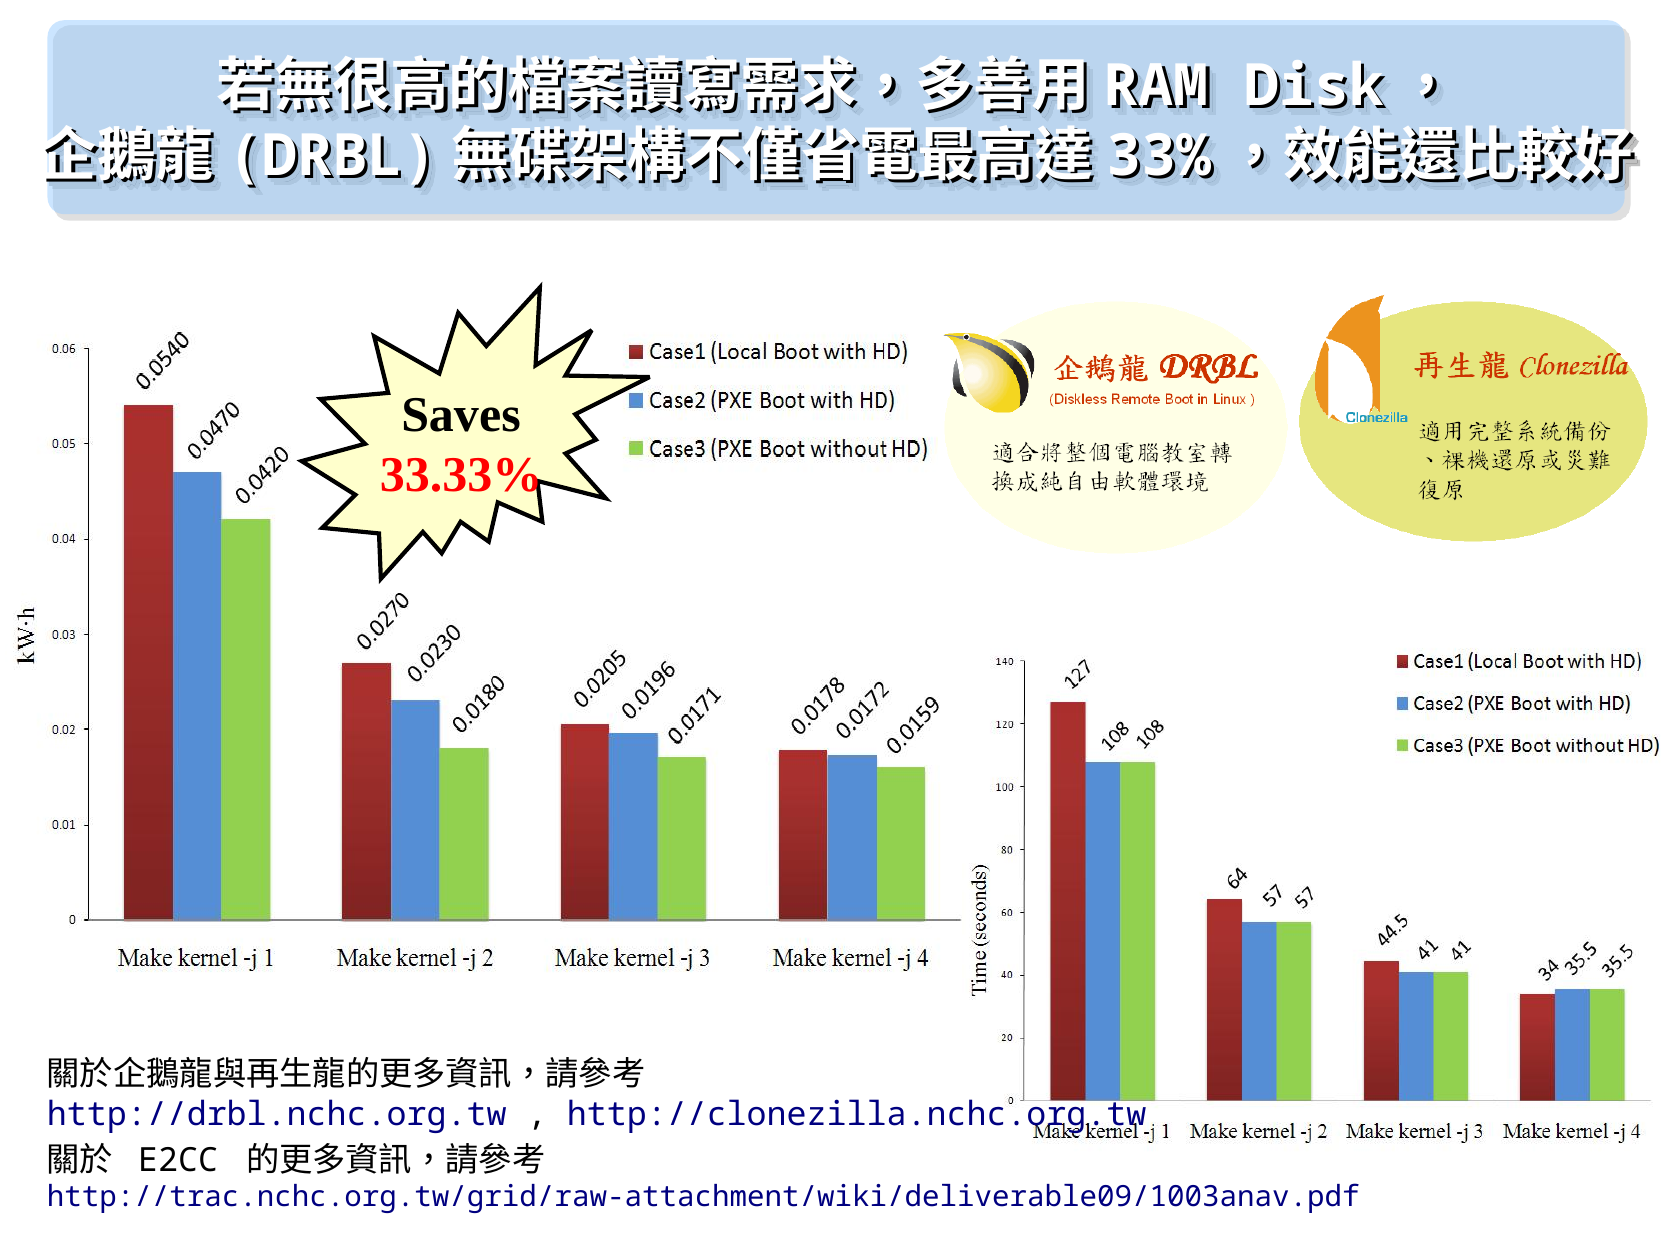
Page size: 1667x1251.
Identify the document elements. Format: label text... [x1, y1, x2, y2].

text_box [374, 287, 650, 499]
text_box Saves 33.33% [364, 373, 558, 509]
text_box [513, 509, 543, 522]
text_box [320, 395, 364, 443]
text_box 若無很高的檔案讀寫需求，多善用RAM Disk， 企鵝龍(DRBL)無碟架構不僅省電最高達33%，效能還比較好 [47, 20, 1625, 215]
picture [5, 265, 1666, 1153]
text_box 關於企鵝龍與再生龍的更多資訊，請參考 http://drbl.nchc.org.tw , http://clonezilla.nchc.org.tw 關於 E2CC 的更多資訊，請參考 http://trac.nchc.org.tw/grid/raw-attachment/wiki/deliverable09/1003anav.pdf [26, 1039, 1548, 1221]
text_box [301, 444, 497, 579]
